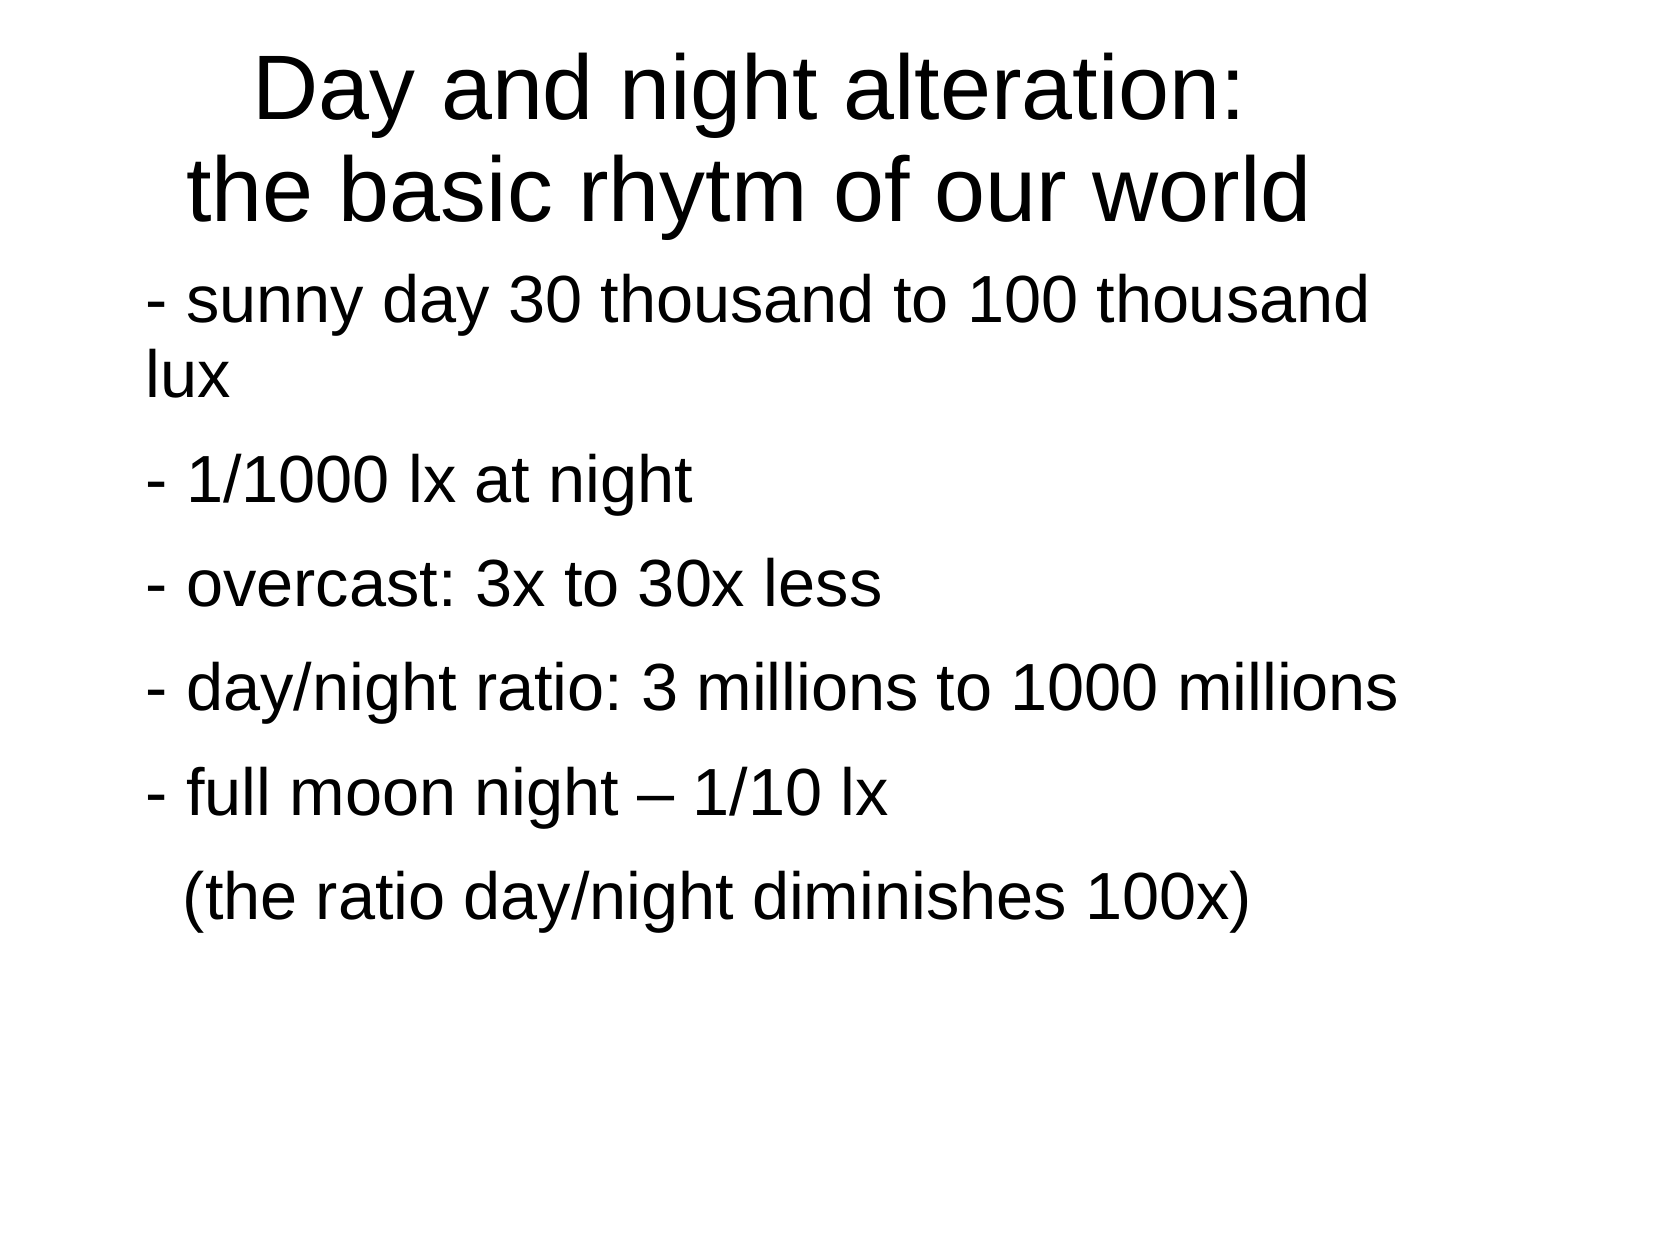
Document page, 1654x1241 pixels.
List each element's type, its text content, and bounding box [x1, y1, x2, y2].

title Day and night alteration: the basic rhytm of our world [75, 21, 1425, 257]
list - sunny day 30 thousand to 100 thousand lux - 1/1000 lx at night - overcast: 3x to 30x less - day/night ratio: 3 millions to 1000 millions - full moon night – 1/10 lx (the ratio day/night diminishes 100x) [75, 262, 1425, 1005]
